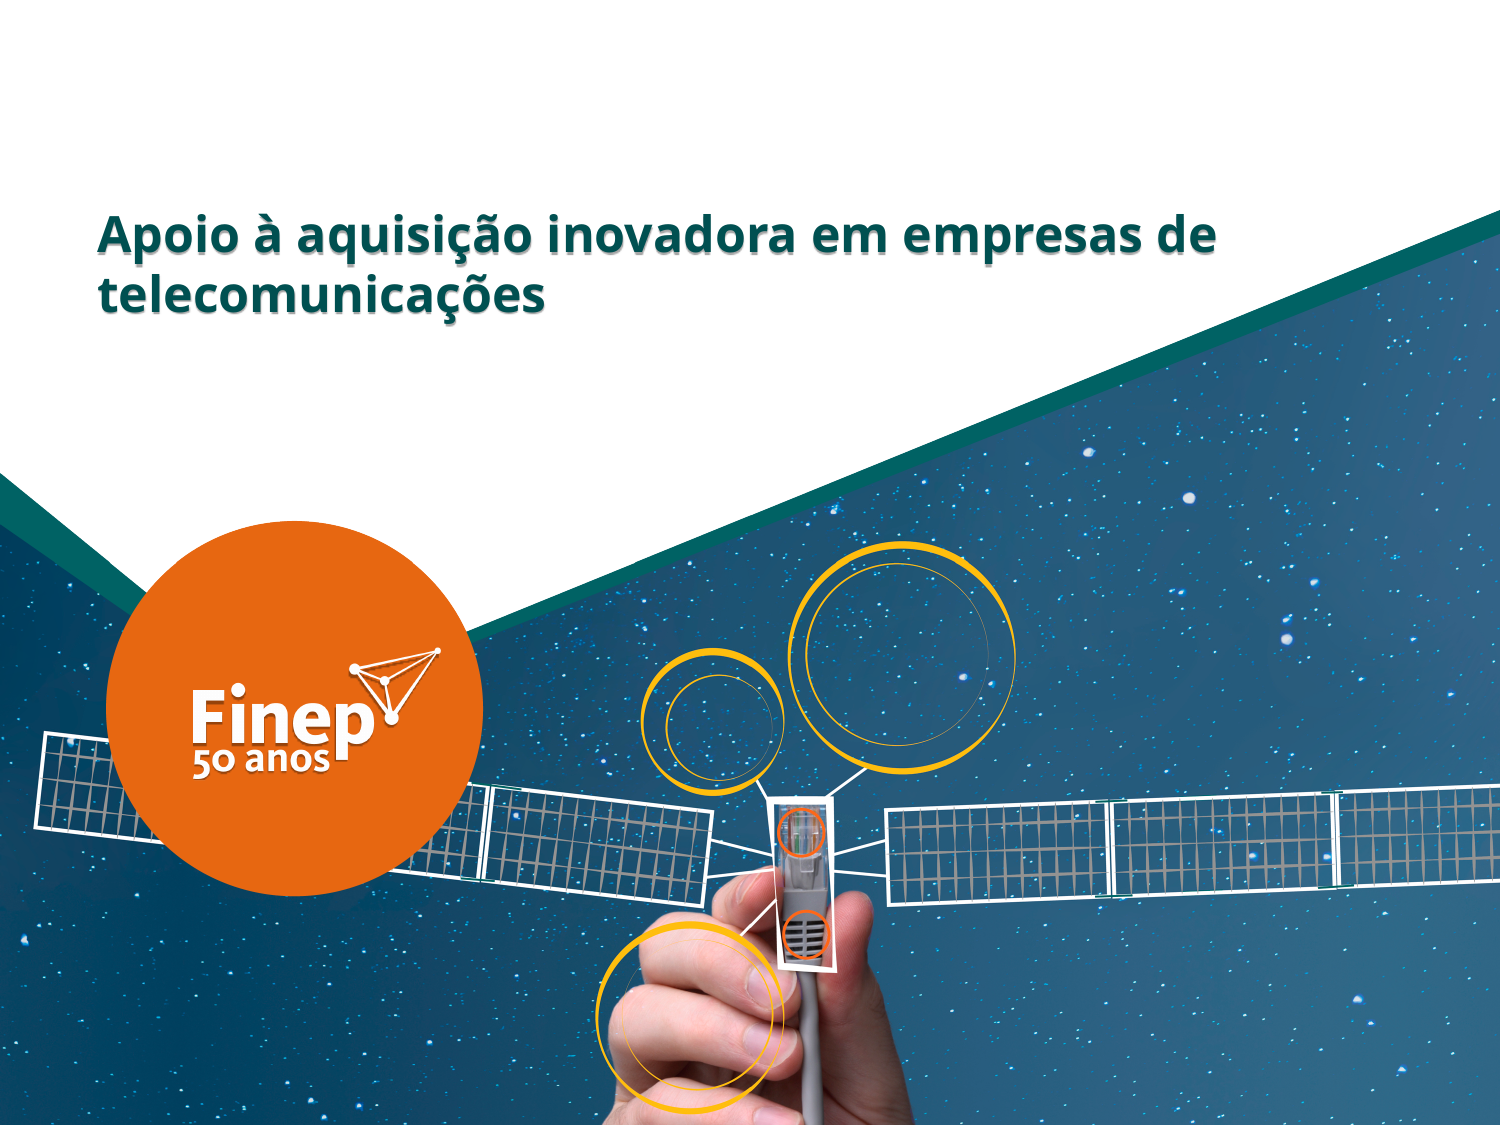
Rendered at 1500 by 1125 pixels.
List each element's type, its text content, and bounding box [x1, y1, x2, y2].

title Apoio à aquisição inovadora em empresas de telecomunicações [82, 152, 1359, 373]
